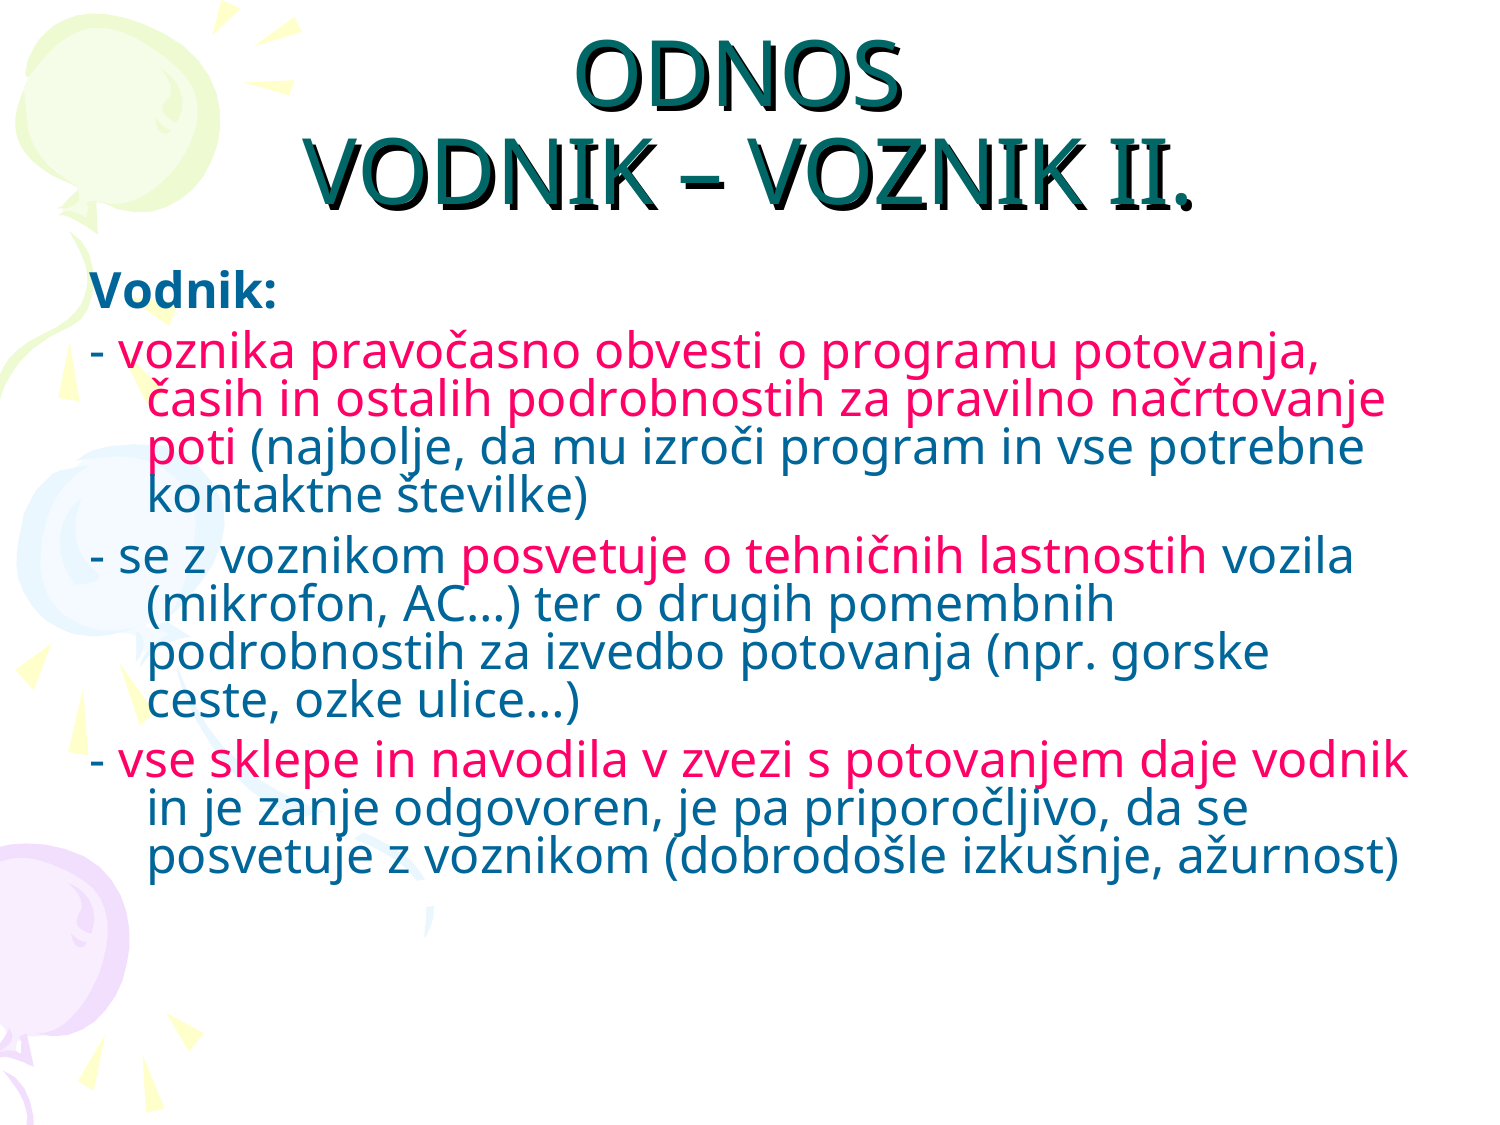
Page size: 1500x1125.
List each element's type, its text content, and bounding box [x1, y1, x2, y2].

title ODNOS VODNIK – VOZNIK II. [72, 16, 1426, 233]
list Vodnik: - voznika pravočasno obvesti o programu potovanja, časih in ostalih podrobnostih za pravilno načrtovanje poti (najbolje, da mu izroči program in vse potrebne kontaktne številke) - se z voznikom posvetuje o tehničnih lastnostih vozila (mikrofon, AC…) ter o drugih pomembnih podrobnostih za izvedbo potovanja (npr. gorske ceste, ozke ulice…) - vse sklepe in navodila v zvezi s potovanjem daje vodnik in je zanje odgovoren, je pa priporočljivo, da se posvetuje z voznikom (dobrodošle izkušnje, ažurnost) [75, 262, 1426, 994]
